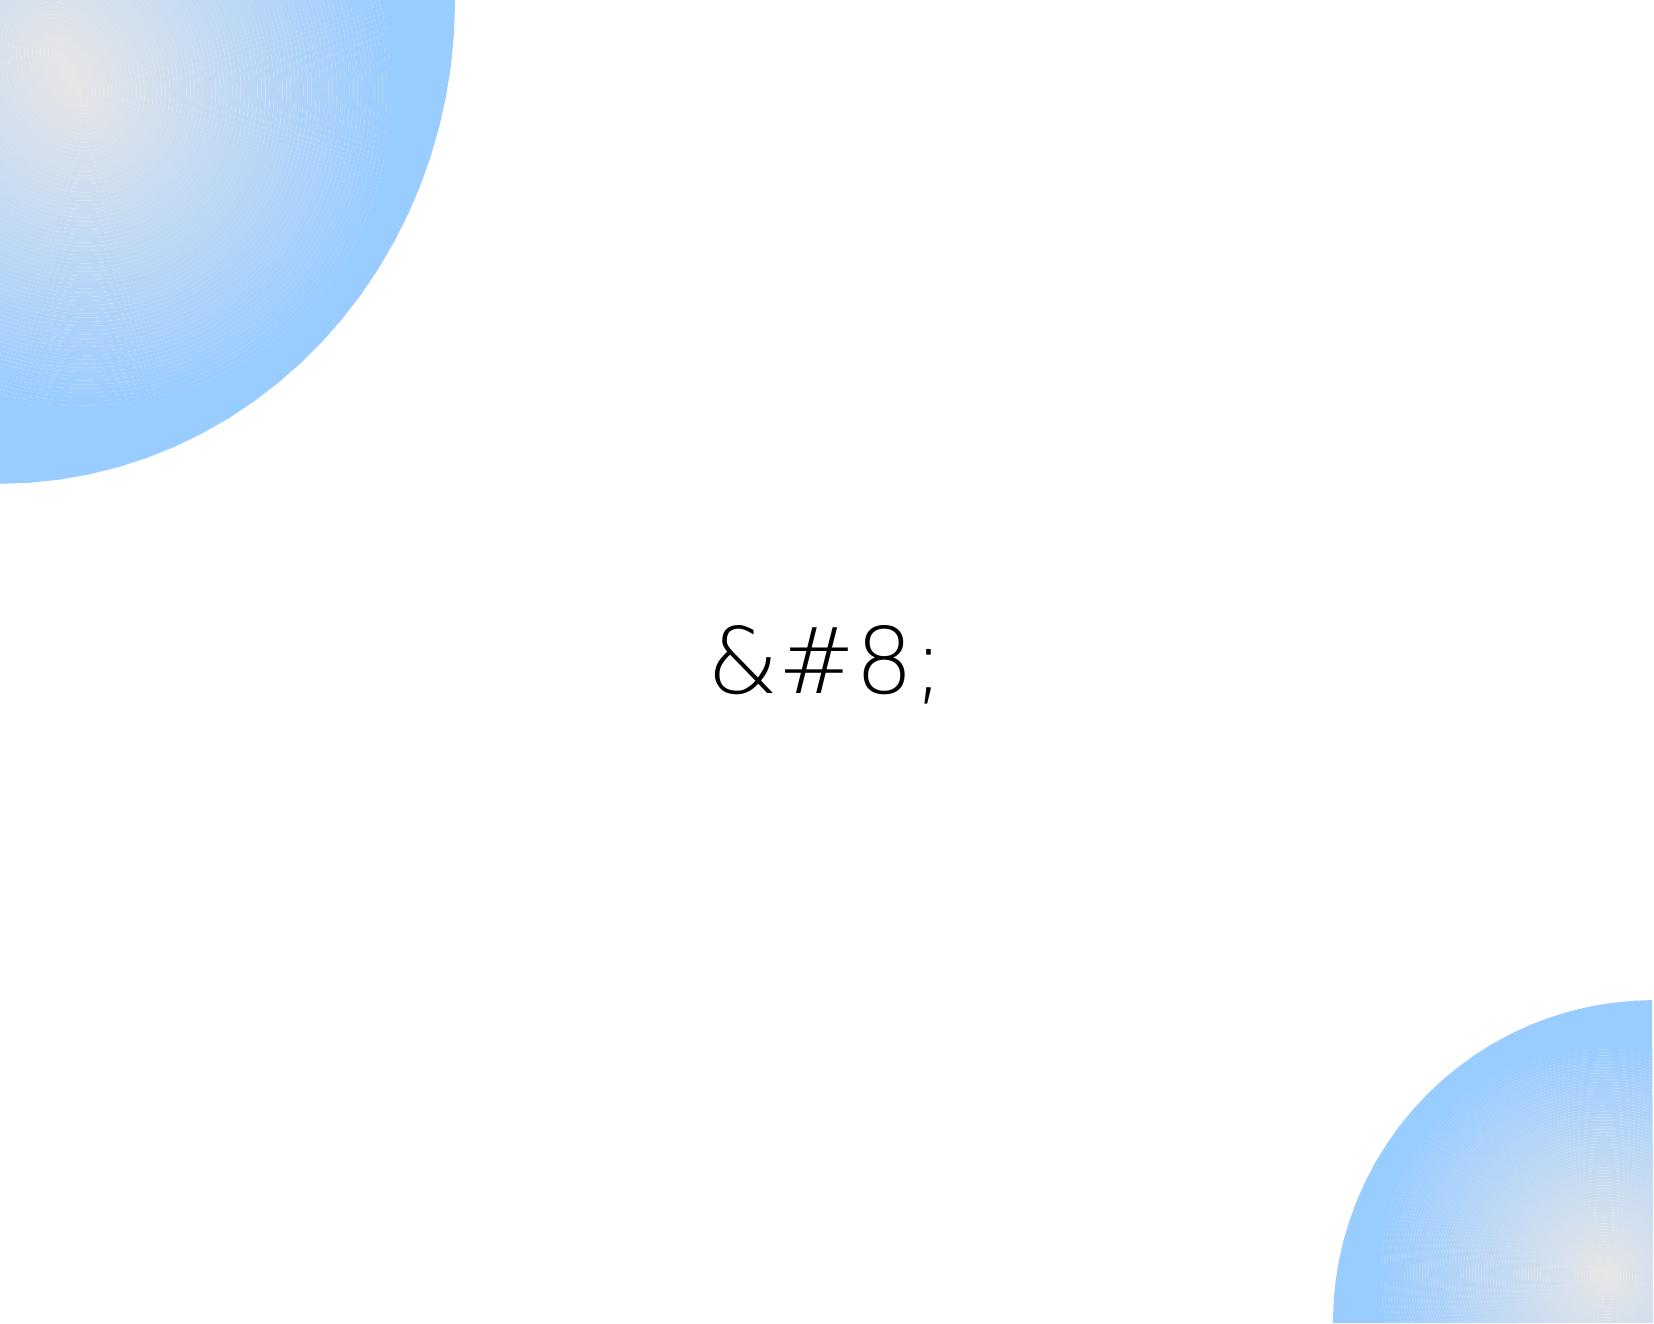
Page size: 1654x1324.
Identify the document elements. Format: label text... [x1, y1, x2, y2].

subtitle &#8; [82, 149, 1571, 1174]
